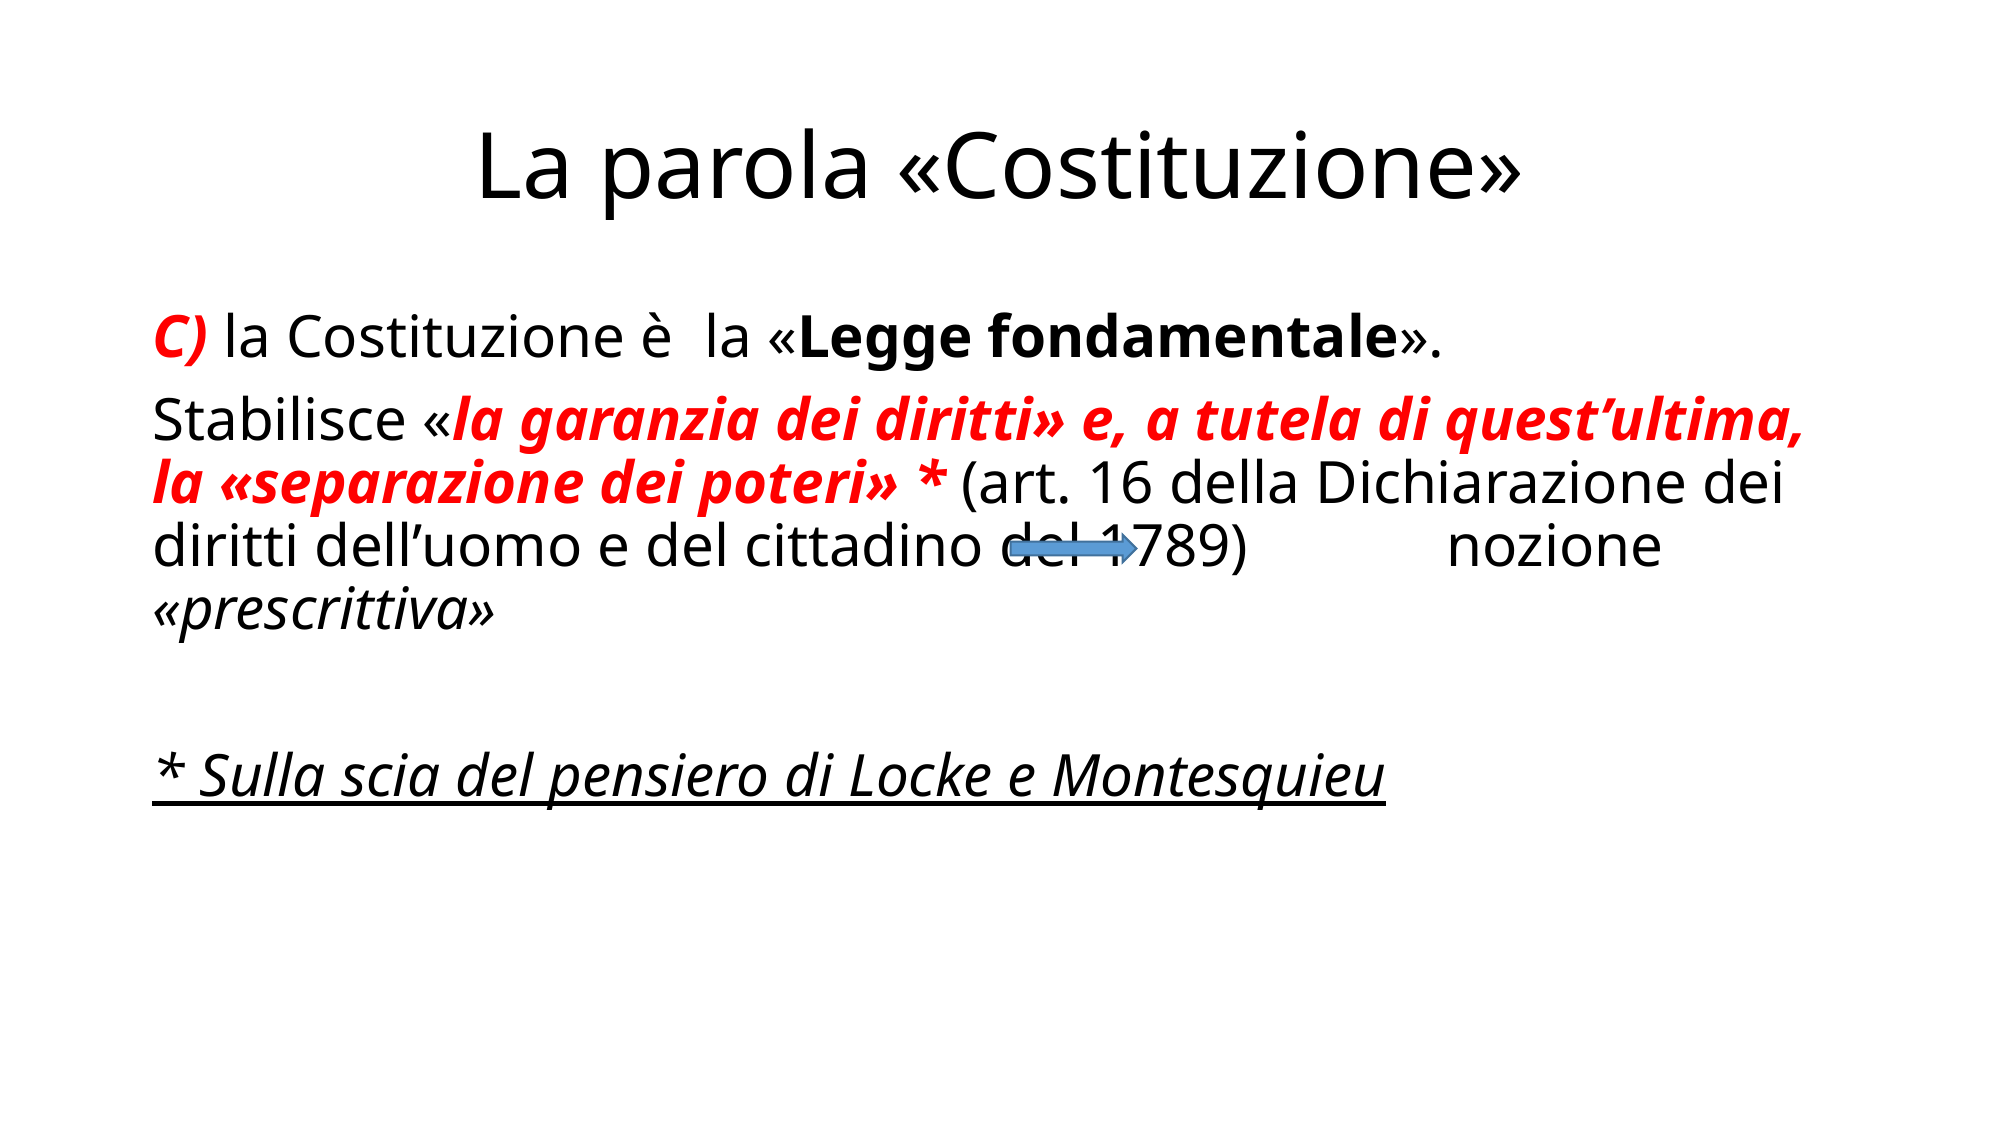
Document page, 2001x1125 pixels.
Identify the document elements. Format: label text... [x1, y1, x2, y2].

text_box [1010, 534, 1137, 563]
title La parola «Costituzione» [137, 59, 1863, 278]
list C) la Costituzione è la «Legge fondamentale». Stabilisce «la garanzia dei diritti» e, a tutela di quest’ultima, la «separazione dei poteri» * (art. 16 della Dichiarazione dei diritti dell’uomo e del cittadino del 1789) nozione «prescrittiva» * Sulla scia del pensiero di Locke e Montesquieu [137, 299, 1863, 1014]
